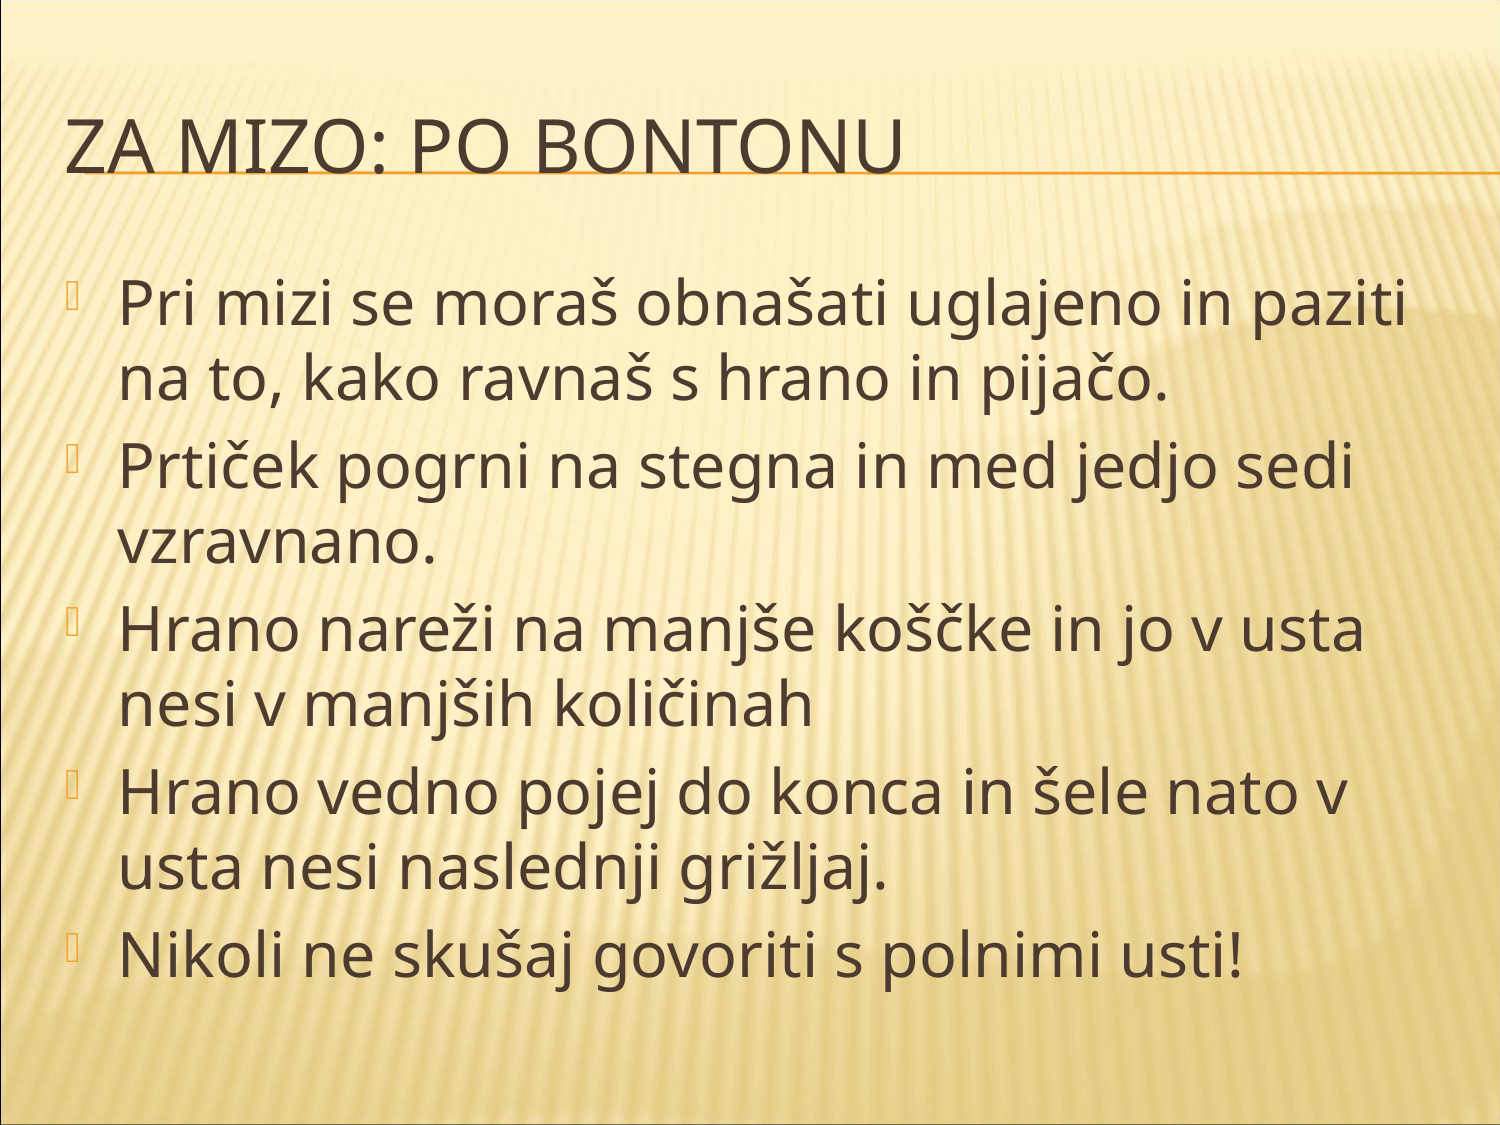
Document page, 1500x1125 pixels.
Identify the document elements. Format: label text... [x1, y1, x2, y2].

list Pri mizi se moraš obnašati uglajeno in paziti na to, kako ravnaš s hrano in pijačo. Prtiček pogrni na stegna in med jedjo sedi vzravnano. Hrano nareži na manjše koščke in jo v usta nesi v manjših količinah Hrano vedno pojej do konca in šele nato v usta nesi naslednji grižljaj. Nikoli ne skušaj govoriti s polnimi usti! [50, 254, 1475, 998]
title Za mizo: po bontonu [50, 75, 1475, 213]
picture [0, 0, 1500, 1125]
